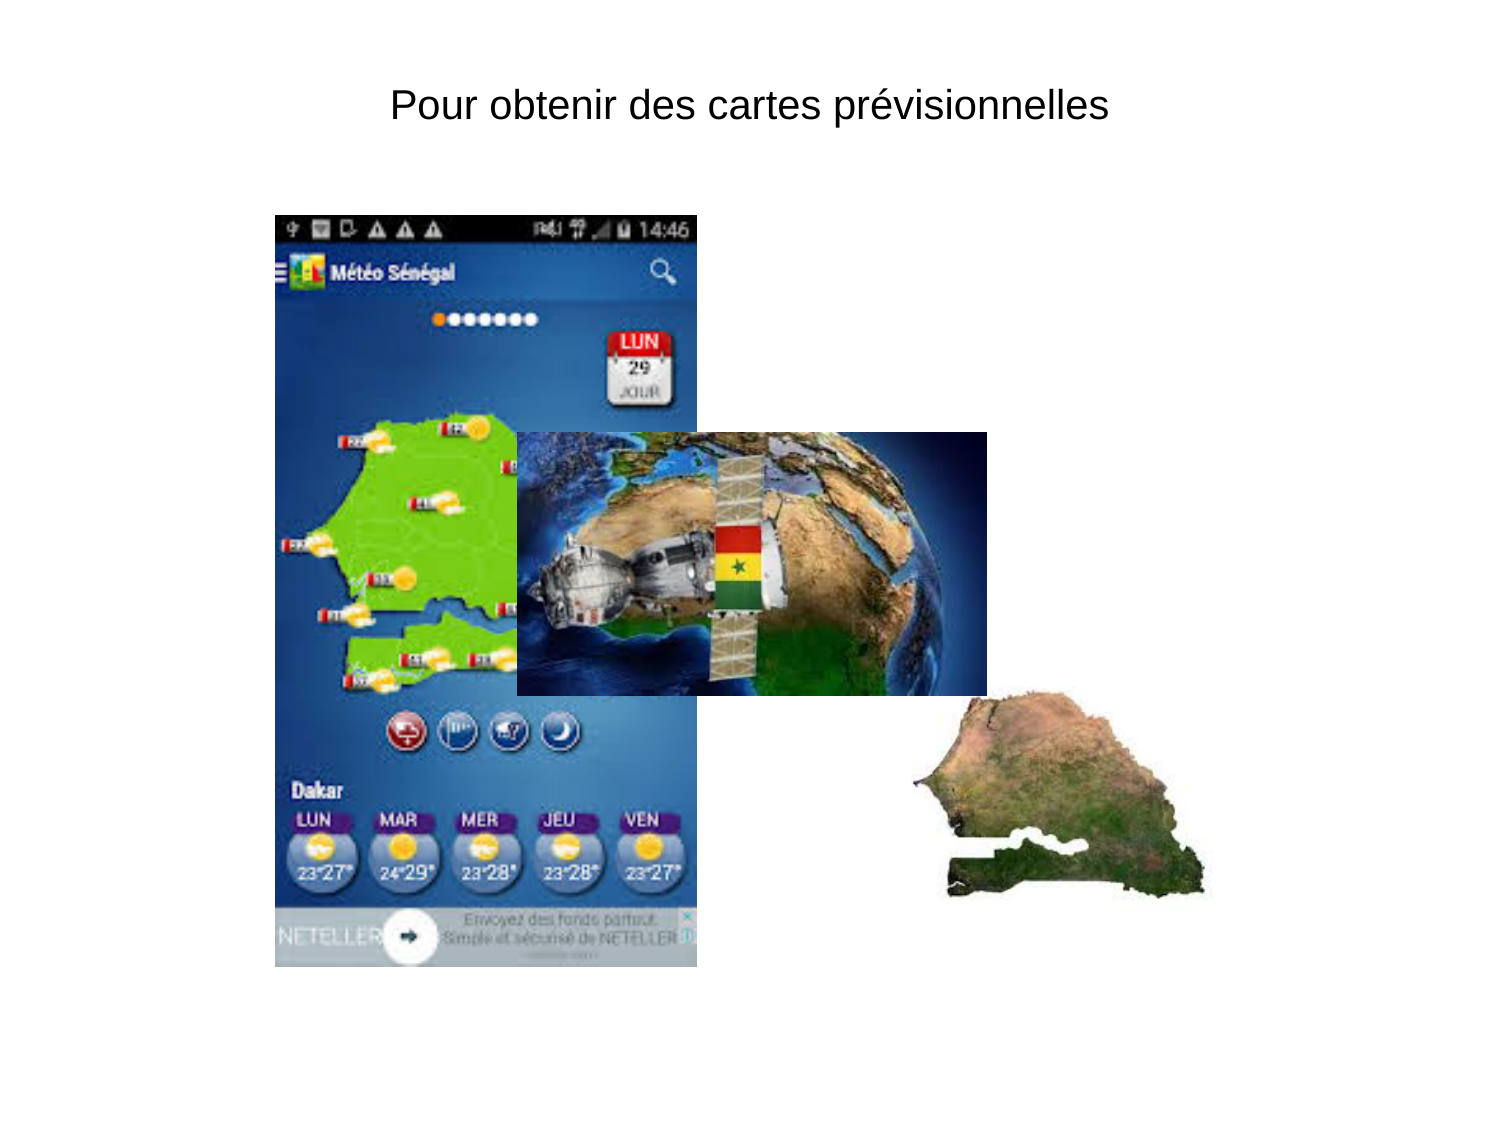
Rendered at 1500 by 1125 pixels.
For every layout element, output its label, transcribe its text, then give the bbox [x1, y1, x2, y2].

title Pour obtenir des cartes prévisionnelles [75, 45, 1426, 161]
picture [275, 215, 1255, 967]
